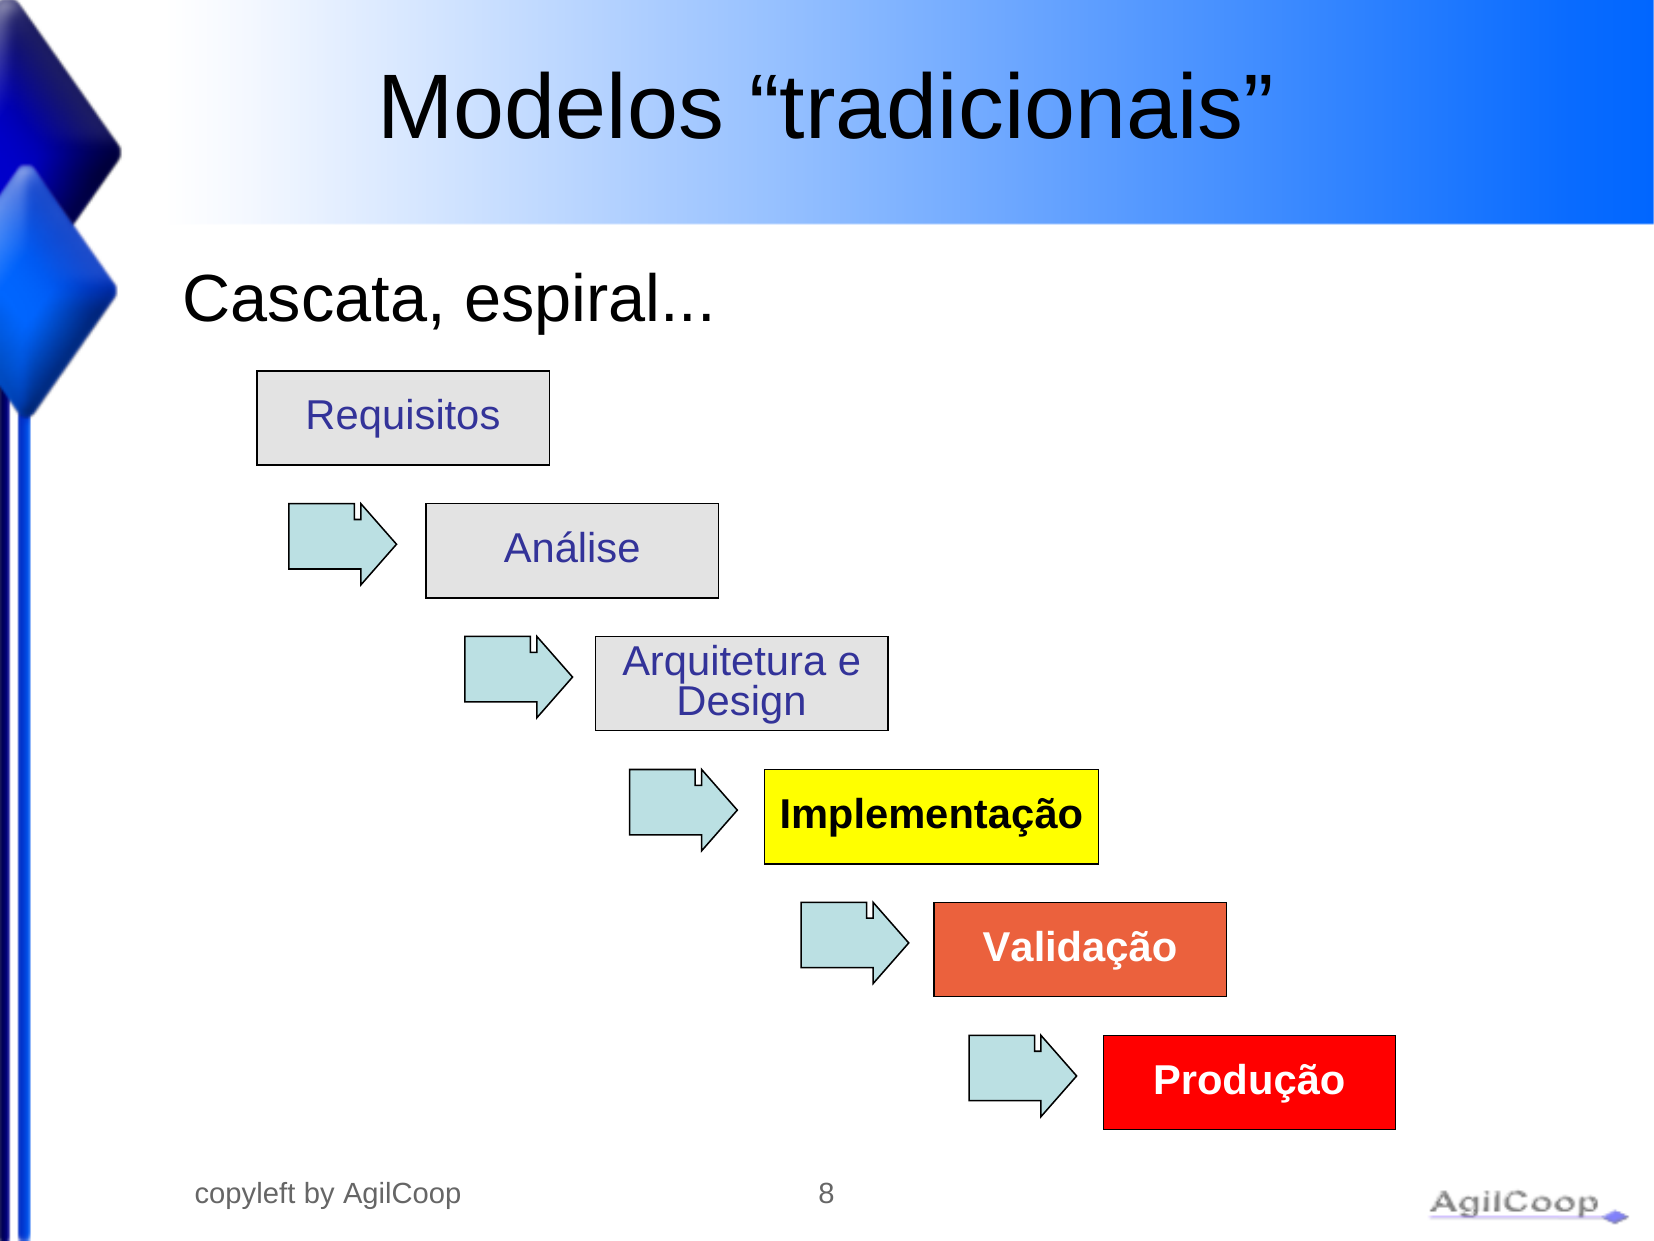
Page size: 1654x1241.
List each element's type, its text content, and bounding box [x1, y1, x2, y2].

text_box [801, 902, 909, 984]
subtitle Cascata, espiral... [147, 0, 1606, 728]
picture [0, 0, 1654, 1241]
text_box Implementação [764, 769, 1099, 864]
text_box [629, 769, 738, 851]
title Modelos “tradicionais” [82, 8, 147, 215]
text_box Produção [1103, 1035, 1396, 1130]
text_box Validação [933, 902, 1227, 997]
text_box [969, 1035, 1077, 1117]
